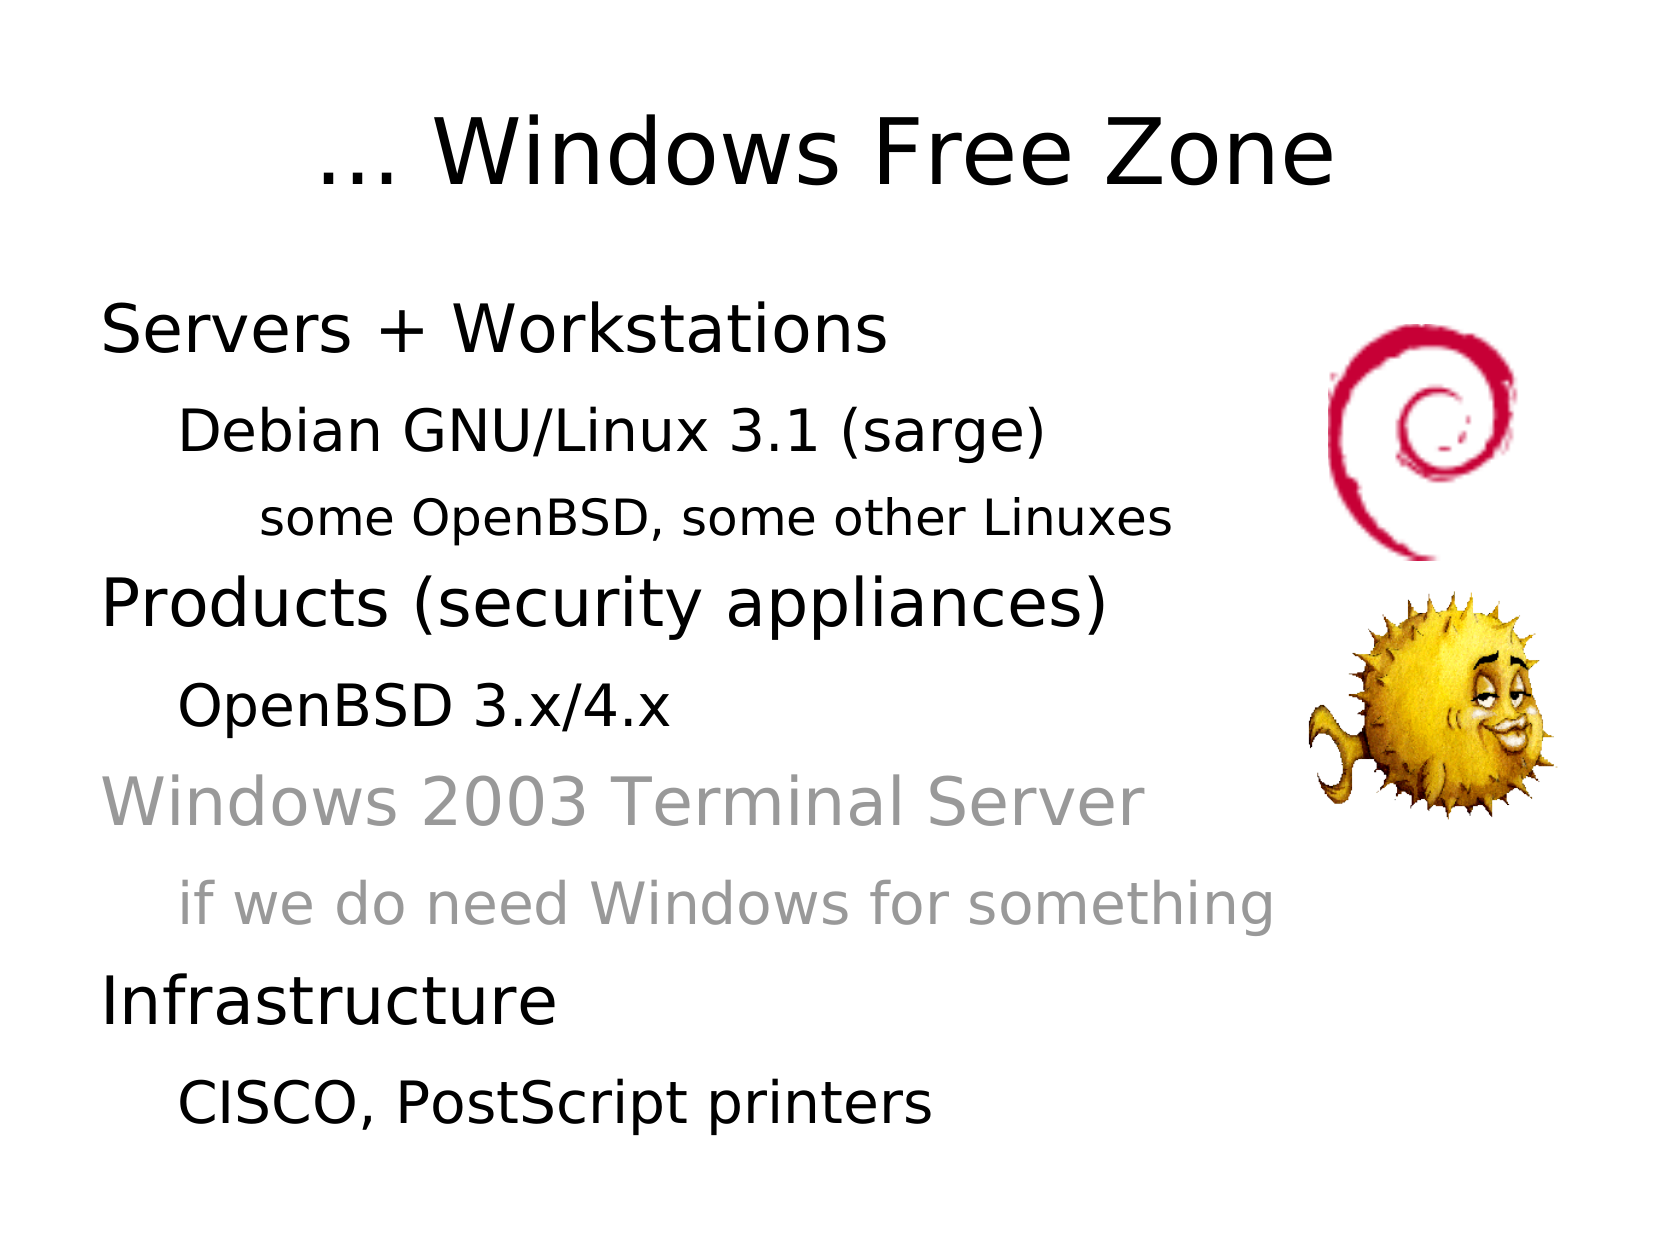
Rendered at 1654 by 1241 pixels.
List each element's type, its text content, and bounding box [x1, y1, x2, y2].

picture [1304, 590, 1565, 827]
list Servers + Workstations Debian GNU/Linux 3.1 (sarge) some OpenBSD, some other Linuxes Products (security appliances) OpenBSD 3.x/4.x Windows 2003 Terminal Server if we do need Windows for something Infrastructure CISCO, PostScript printers [82, 290, 1571, 1138]
title ... Windows Free Zone [82, 49, 1571, 257]
picture [1328, 324, 1522, 562]
